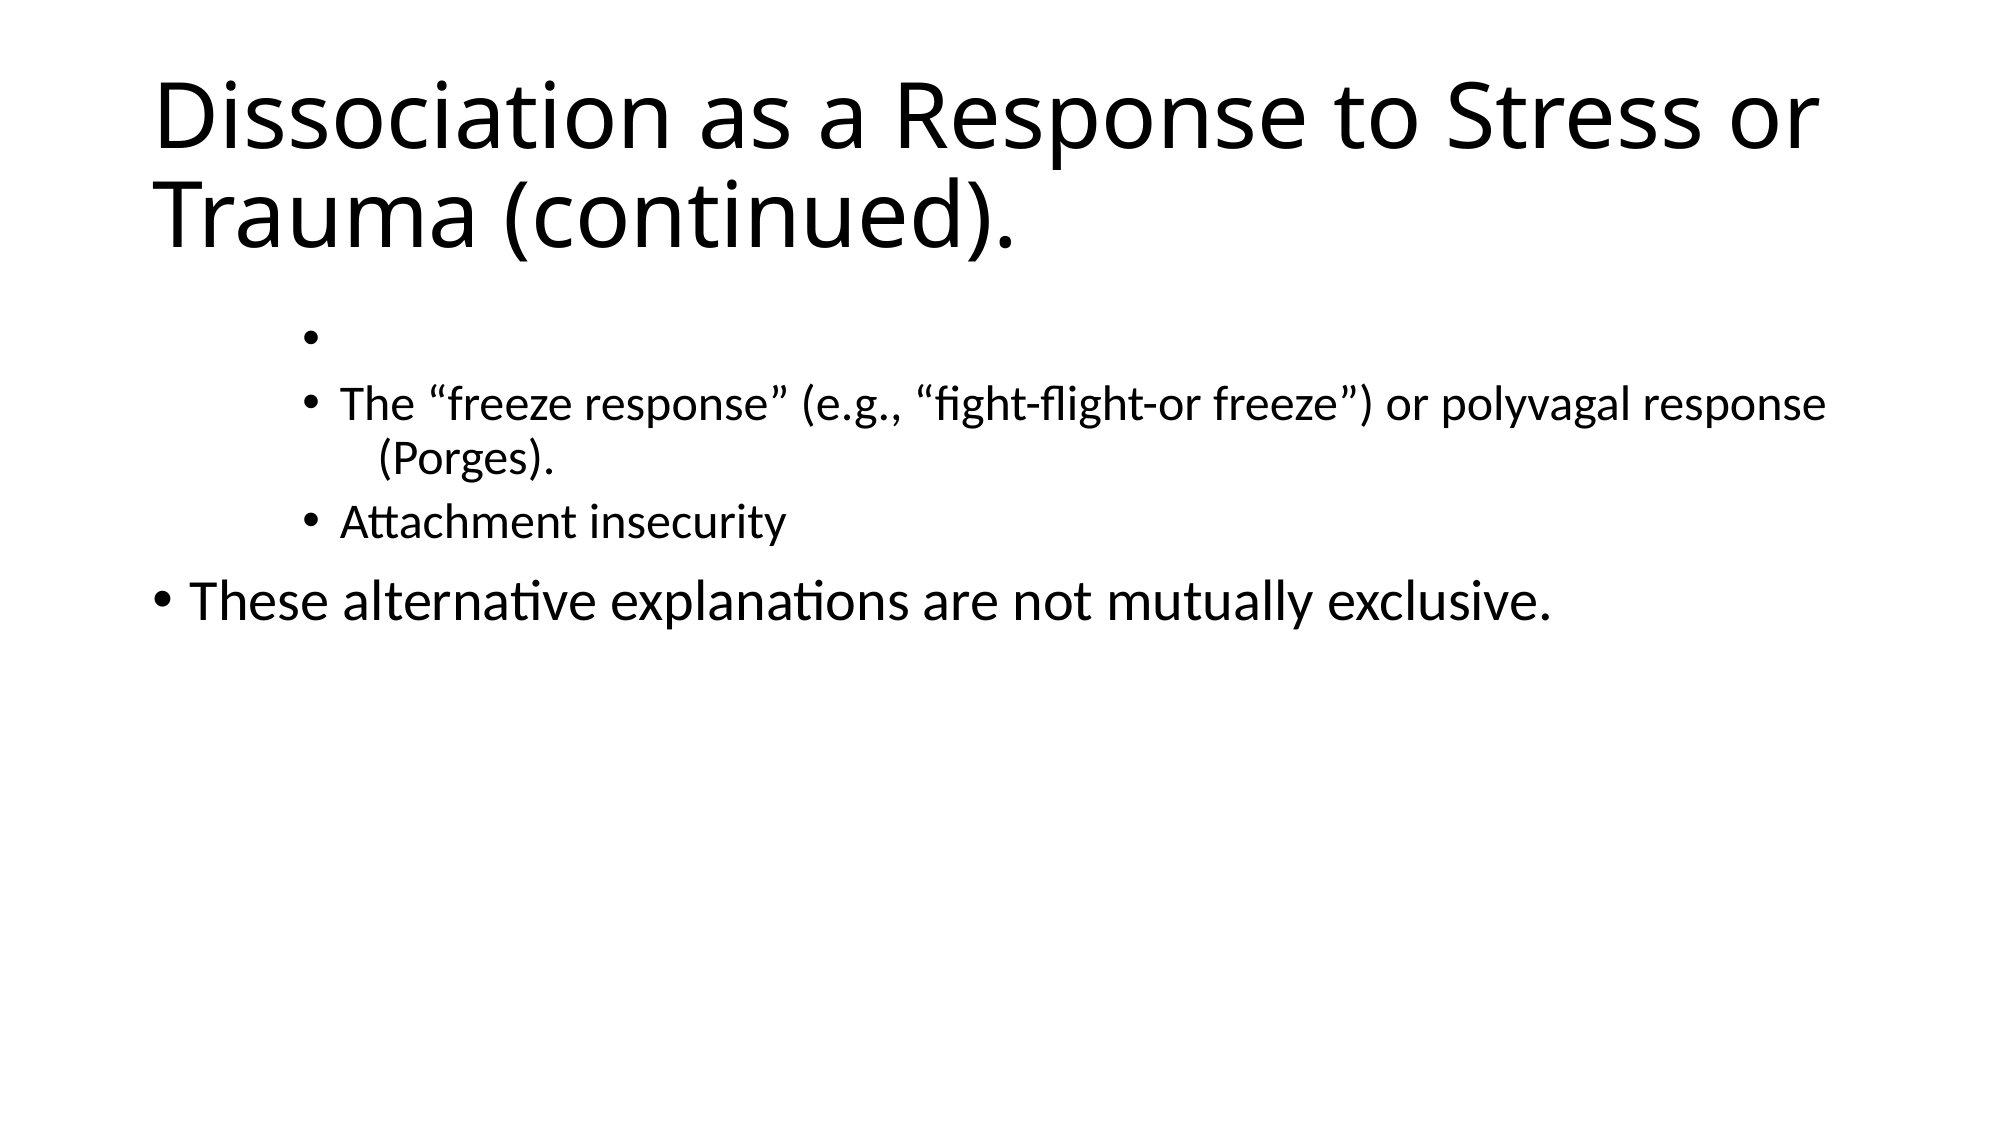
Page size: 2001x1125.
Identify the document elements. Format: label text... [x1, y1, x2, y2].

list The “freeze response” (e.g., “fight-flight-or freeze”) or polyvagal response (Porges). Attachment insecurity These alternative explanations are not mutually exclusive. [137, 299, 1863, 1014]
title Dissociation as a Response to Stress or Trauma (continued). [137, 59, 1863, 278]
